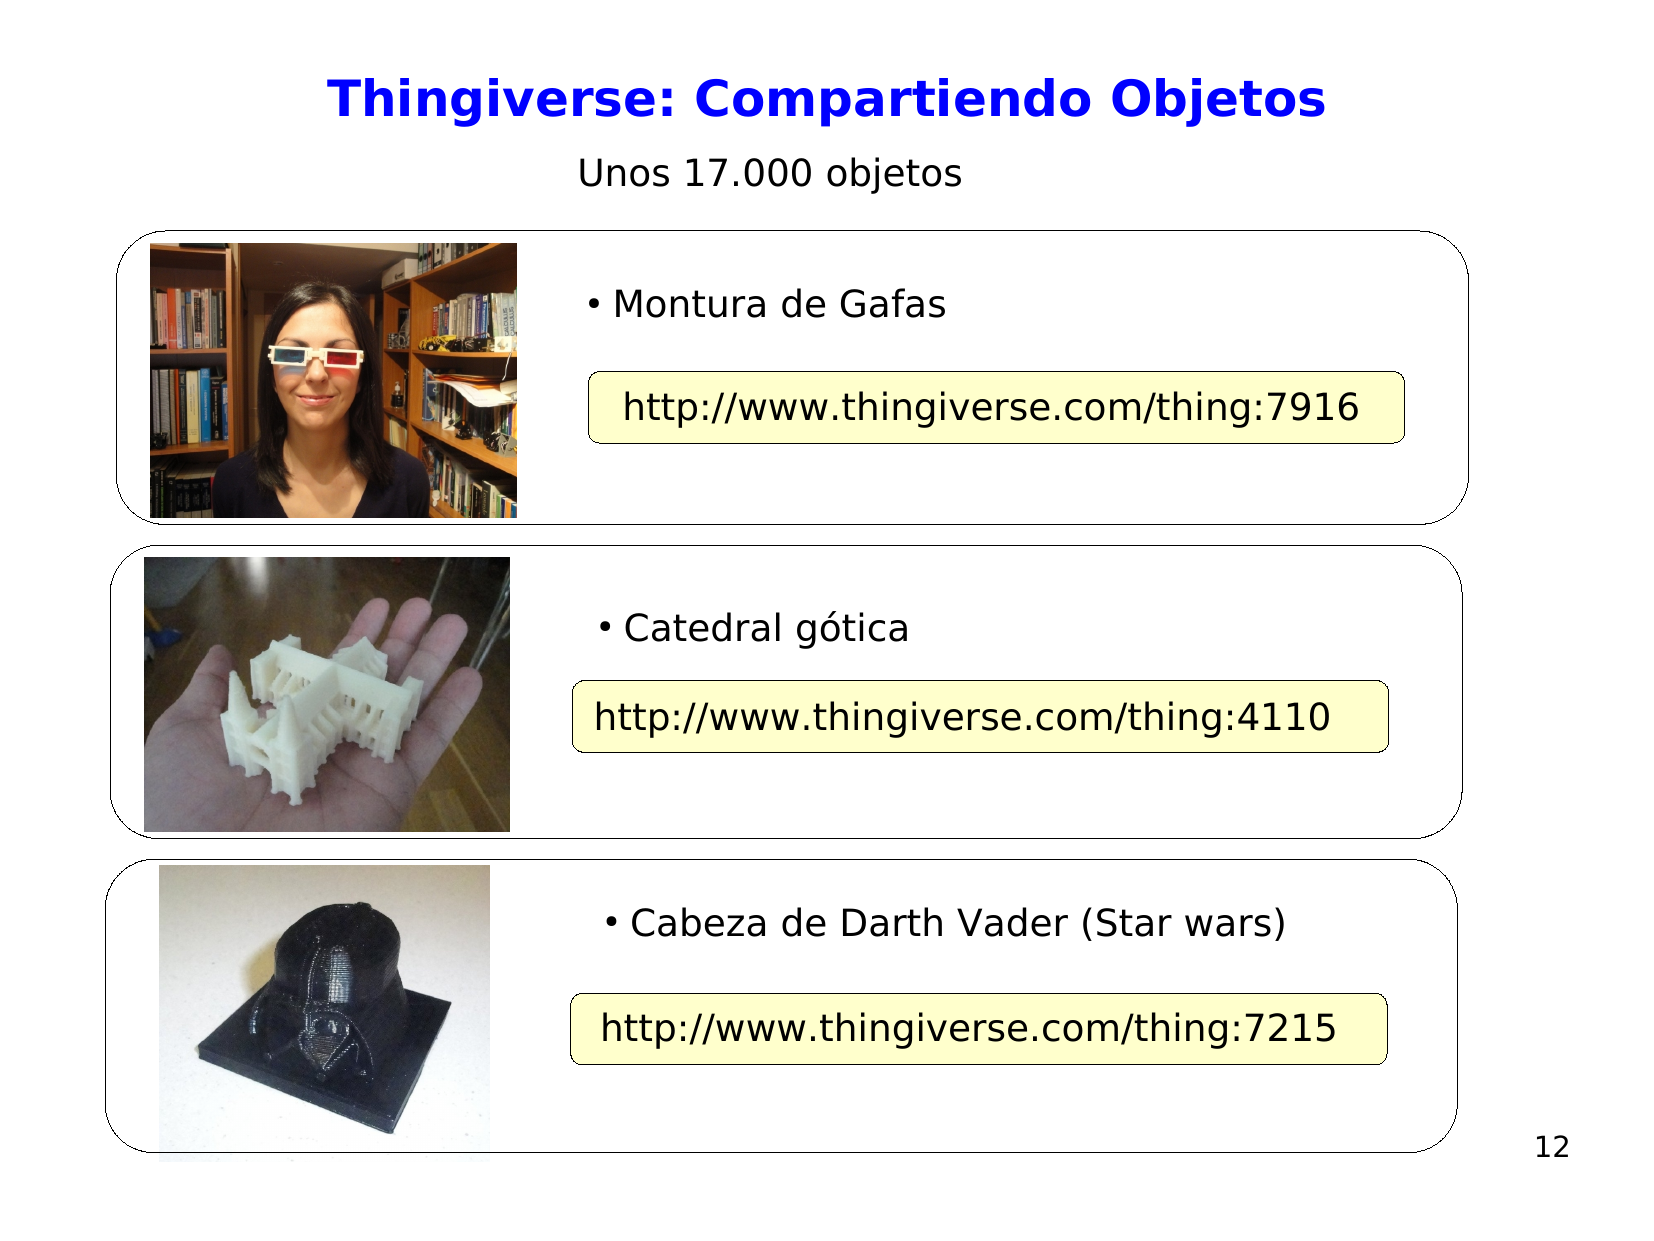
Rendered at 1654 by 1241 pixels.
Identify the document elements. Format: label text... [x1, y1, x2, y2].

text_box http://www.thingiverse.com/thing:4110 [578, 688, 1348, 747]
picture [159, 1153, 490, 1162]
picture [159, 865, 490, 1152]
text_box Cabeza de Darth Vader (Star wars) [590, 893, 1343, 953]
text_box http://www.thingiverse.com/thing:7916 [607, 378, 1376, 438]
text_box http://www.thingiverse.com/thing:7215 [585, 998, 1354, 1058]
text_box [572, 680, 1389, 753]
picture [150, 243, 517, 518]
text_box Montura de Gafas [572, 275, 1148, 334]
text_box Thingiverse: Compartiendo Objetos [312, 62, 1344, 136]
text_box Catedral gótica [583, 598, 1160, 658]
text_box [588, 371, 1405, 444]
picture [144, 557, 510, 833]
text_box [570, 993, 1388, 1065]
text_box Unos 17.000 objetos [562, 144, 1138, 204]
